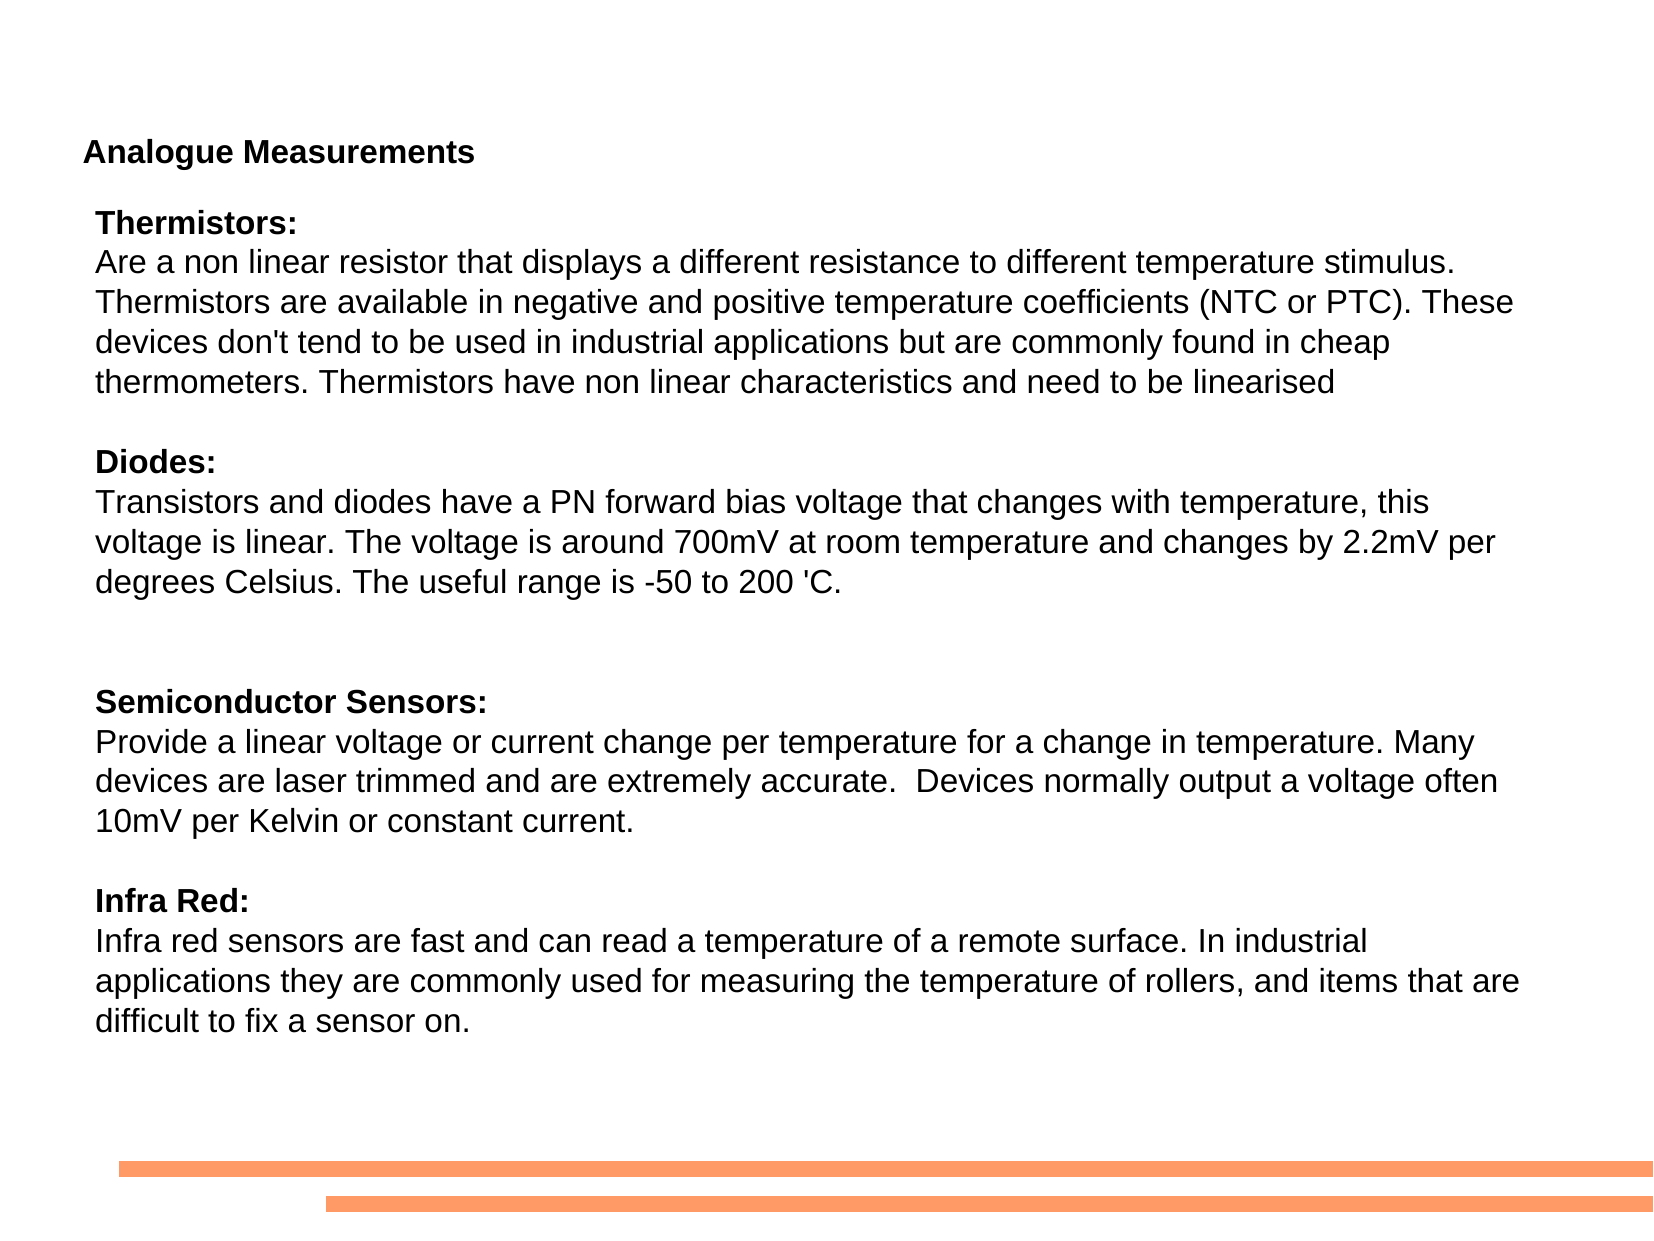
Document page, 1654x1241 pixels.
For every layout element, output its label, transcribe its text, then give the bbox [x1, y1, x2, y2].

list Thermistors: Are a non linear resistor that displays a different resistance to different temperature stimulus. Thermistors are available in negative and positive temperature coefficients (NTC or PTC). These devices don't tend to be used in industrial applications but are commonly found in cheap thermometers. Thermistors have non linear characteristics and need to be linearised Diodes: Transistors and diodes have a PN forward bias voltage that changes with temperature, this voltage is linear. The voltage is around 700mV at room temperature and changes by 2.2mV per degrees Celsius. The useful range is -50 to 200 'C. Semiconductor Sensors: Provide a linear voltage or current change per temperature for a change in temperature. Many devices are laser trimmed and are extremely accurate. Devices normally output a voltage often 10mV per Kelvin or constant current. Infra Red: Infra red sensors are fast and can read a temperature of a remote surface. In industrial applications they are commonly used for measuring the temperature of rollers, and items that are difficult to fix a sensor on. [95, 200, 1548, 1239]
title Analogue Measurements [82, 129, 1571, 170]
